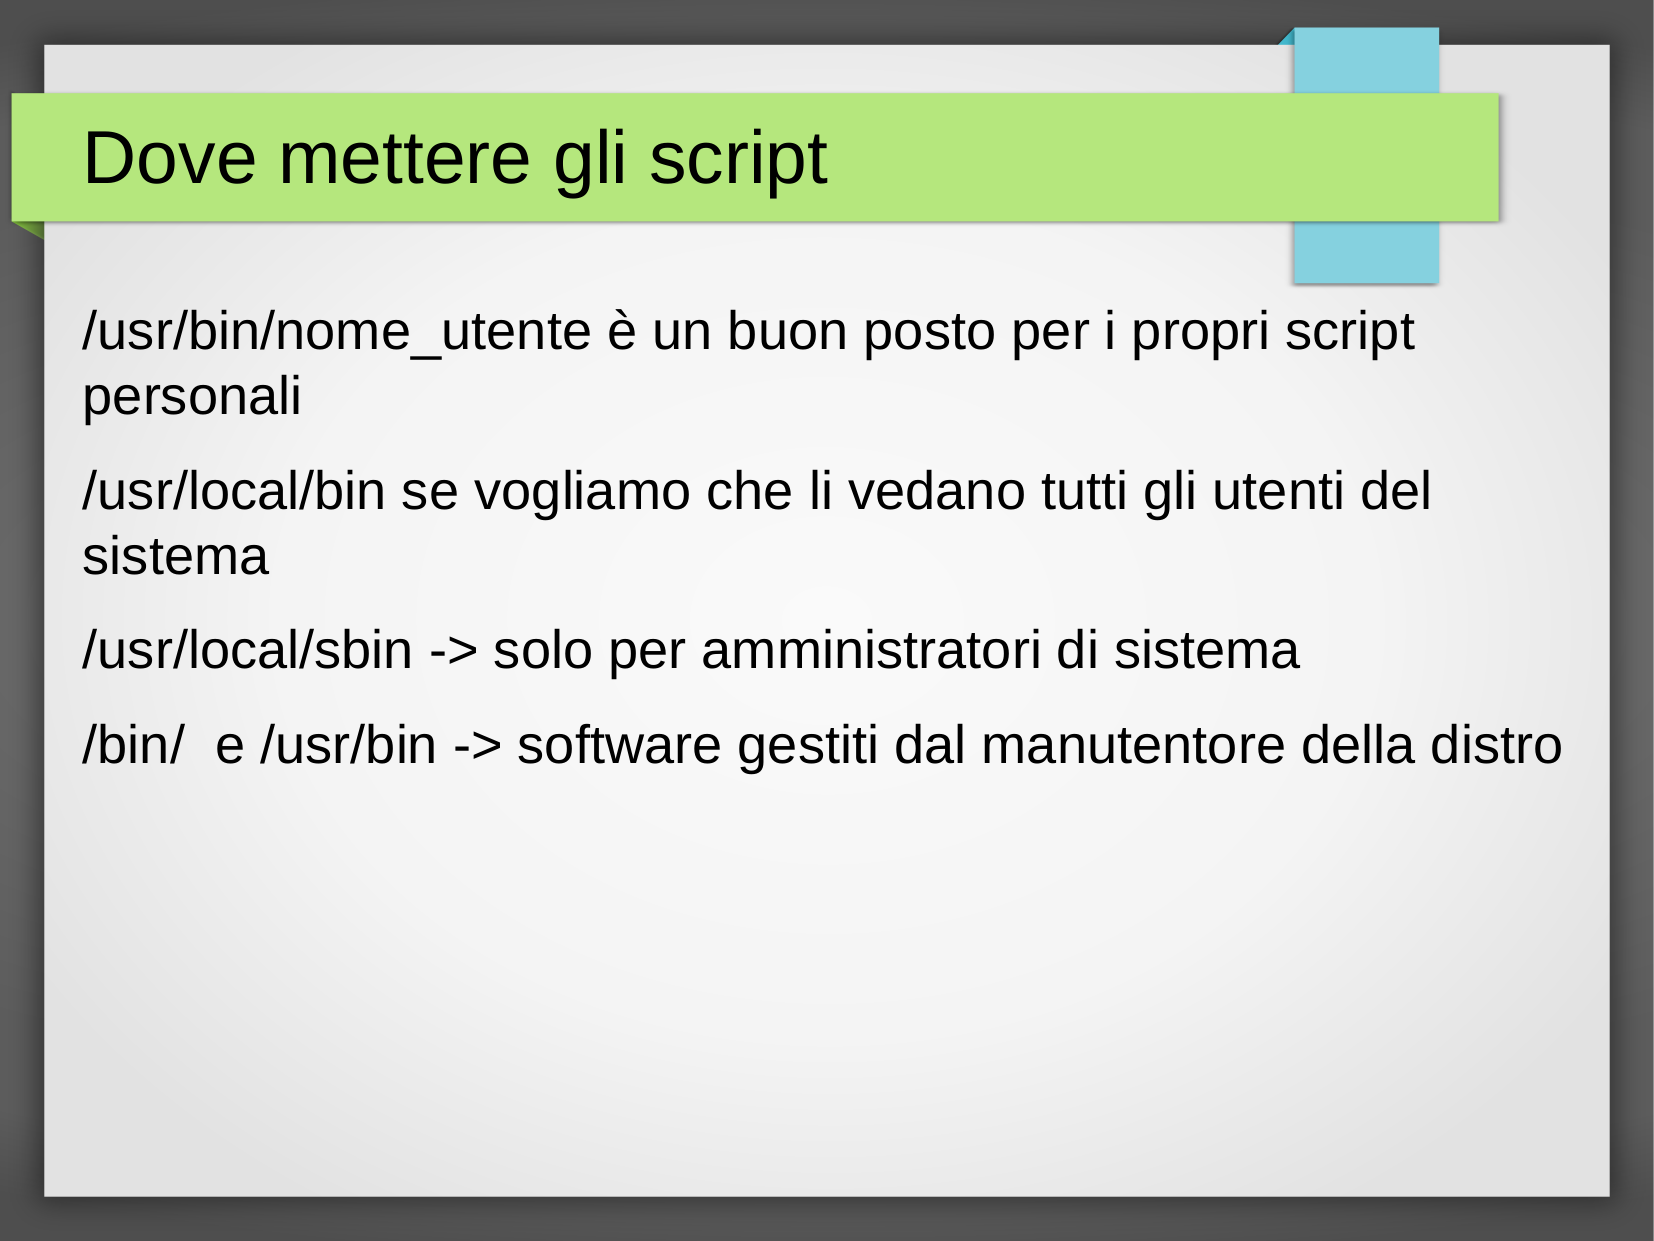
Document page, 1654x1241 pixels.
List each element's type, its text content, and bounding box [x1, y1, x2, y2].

list /usr/bin/nome_utente è un buon posto per i propri script personali /usr/local/bin se vogliamo che li vedano tutti gli utenti del sistema /usr/local/sbin -> solo per amministratori di sistema /bin/ e /usr/bin -> software gestiti dal manutentore della distro [82, 295, 1571, 1015]
picture [0, 0, 1654, 1241]
title Dove mettere gli script [82, 94, 1264, 213]
